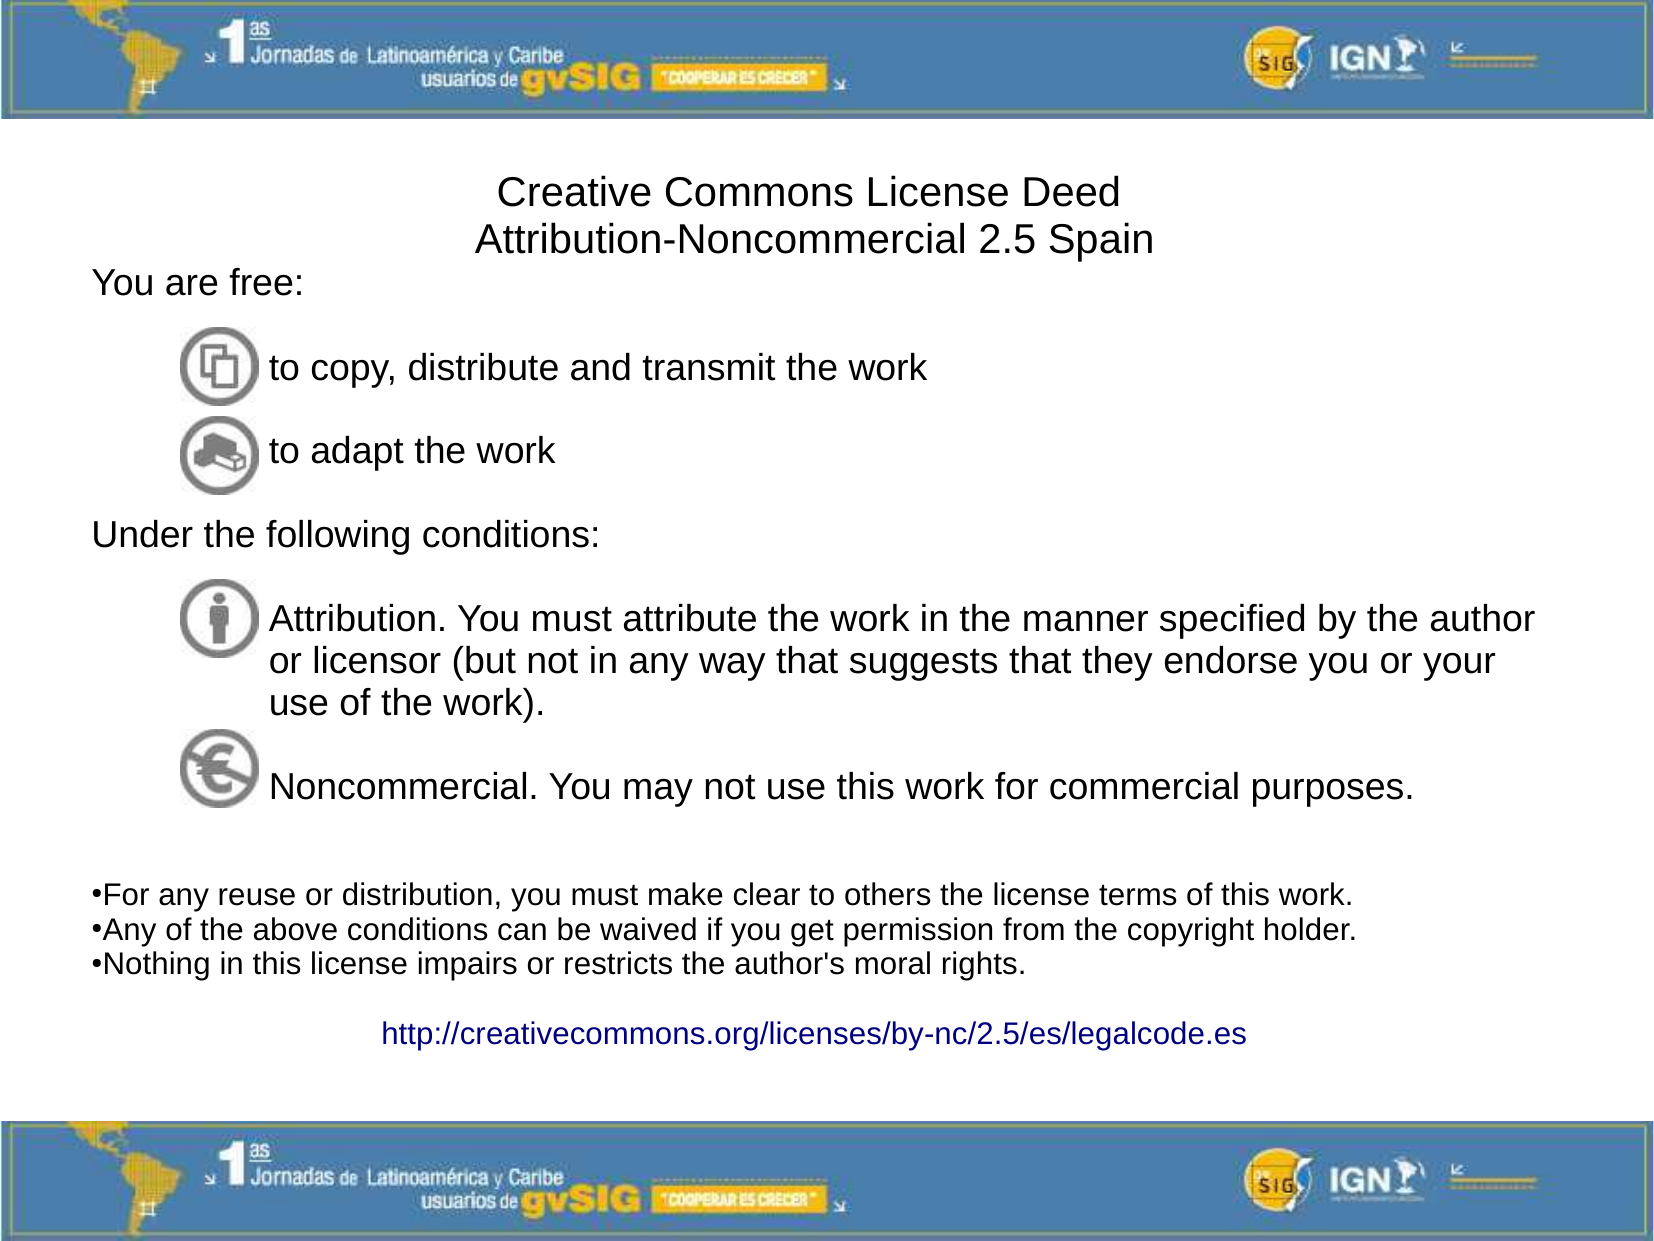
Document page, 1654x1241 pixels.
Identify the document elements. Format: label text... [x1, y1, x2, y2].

picture [180, 416, 259, 495]
picture [0, 1121, 1654, 1241]
picture [180, 327, 259, 406]
text_box Creative Commons License Deed Attribution-Noncommercial 2.5 Spain You are free: to copy, distribute and transmit the work to adapt the work Under the following conditions: Attribution. You must attribute the work in the manner specified by the author or licensor (but not in any way that suggests that they endorse you or your use of the work). Noncommercial. You may not use this work for commercial purposes. For any reuse or distribution, you must make clear to others the license terms of this work. Any of the above conditions can be waived if you get permission from the copyright holder. Nothing in this license impairs or restricts the author's moral rights. http://creativecommons.org/licenses/by-nc/2.5/es/legalcode.es [76, 115, 1554, 1101]
picture [180, 729, 259, 808]
picture [180, 579, 259, 658]
picture [0, 0, 1654, 119]
